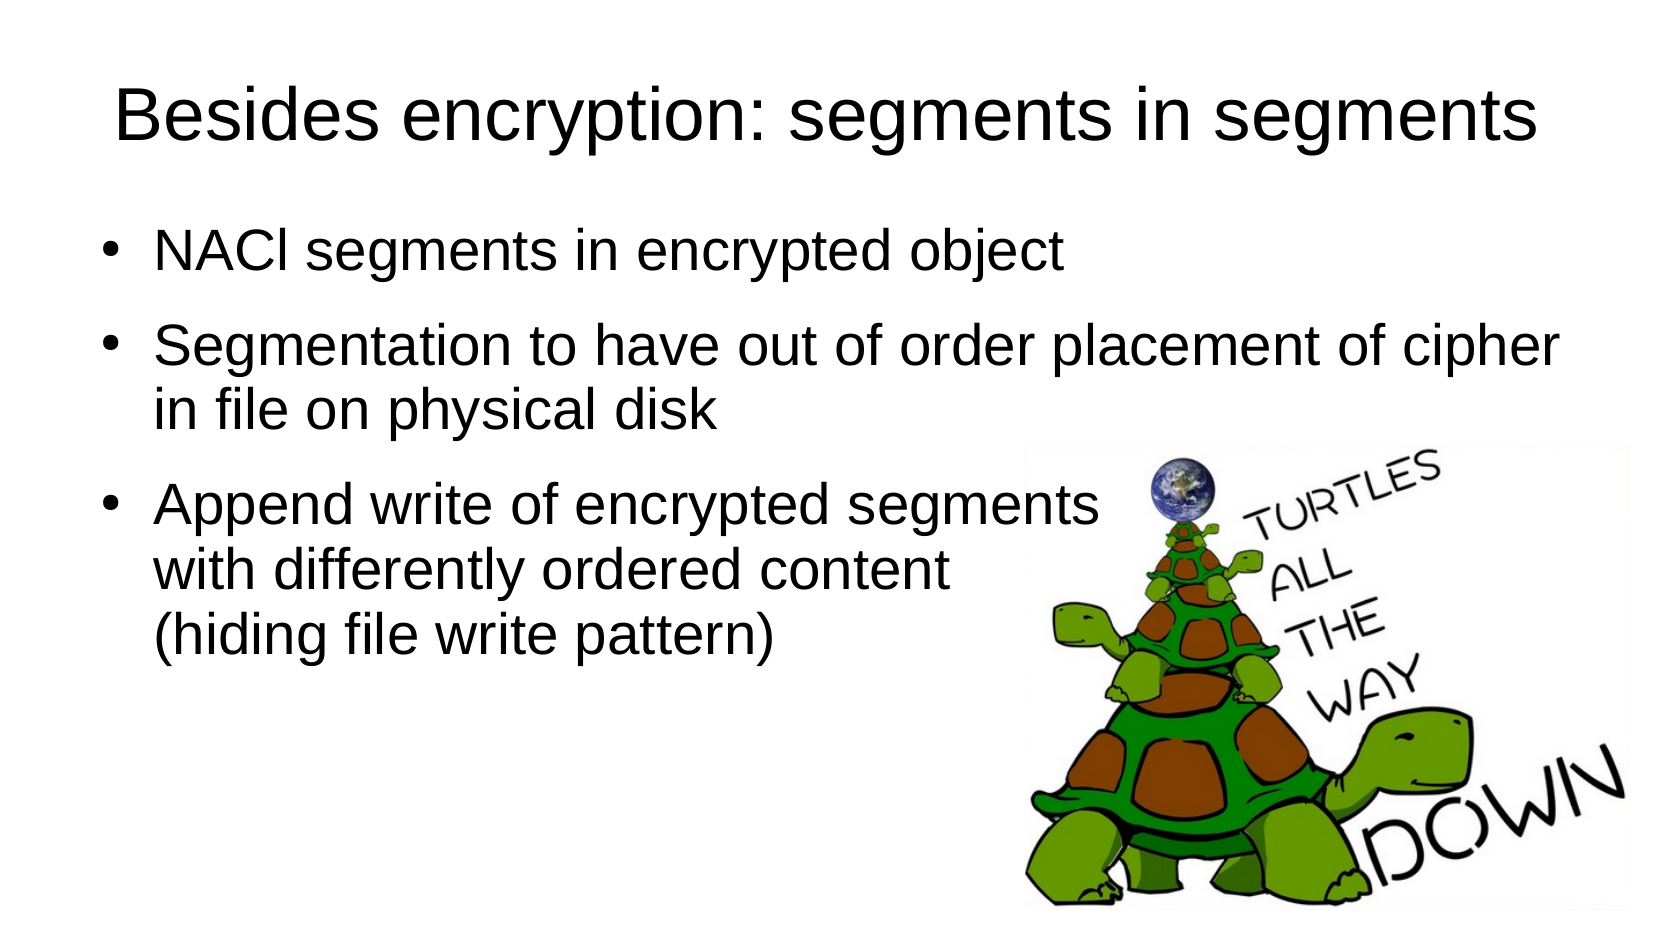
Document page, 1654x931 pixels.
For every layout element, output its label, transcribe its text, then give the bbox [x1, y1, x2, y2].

picture [1024, 445, 1630, 910]
list NACl segments in encrypted object Segmentation to have out of order placement of cipher in file on physical disk Append write of encrypted segments with differently ordered content (hiding file write pattern) [82, 217, 1571, 827]
title Besides encryption: segments in segments [82, 37, 1571, 193]
